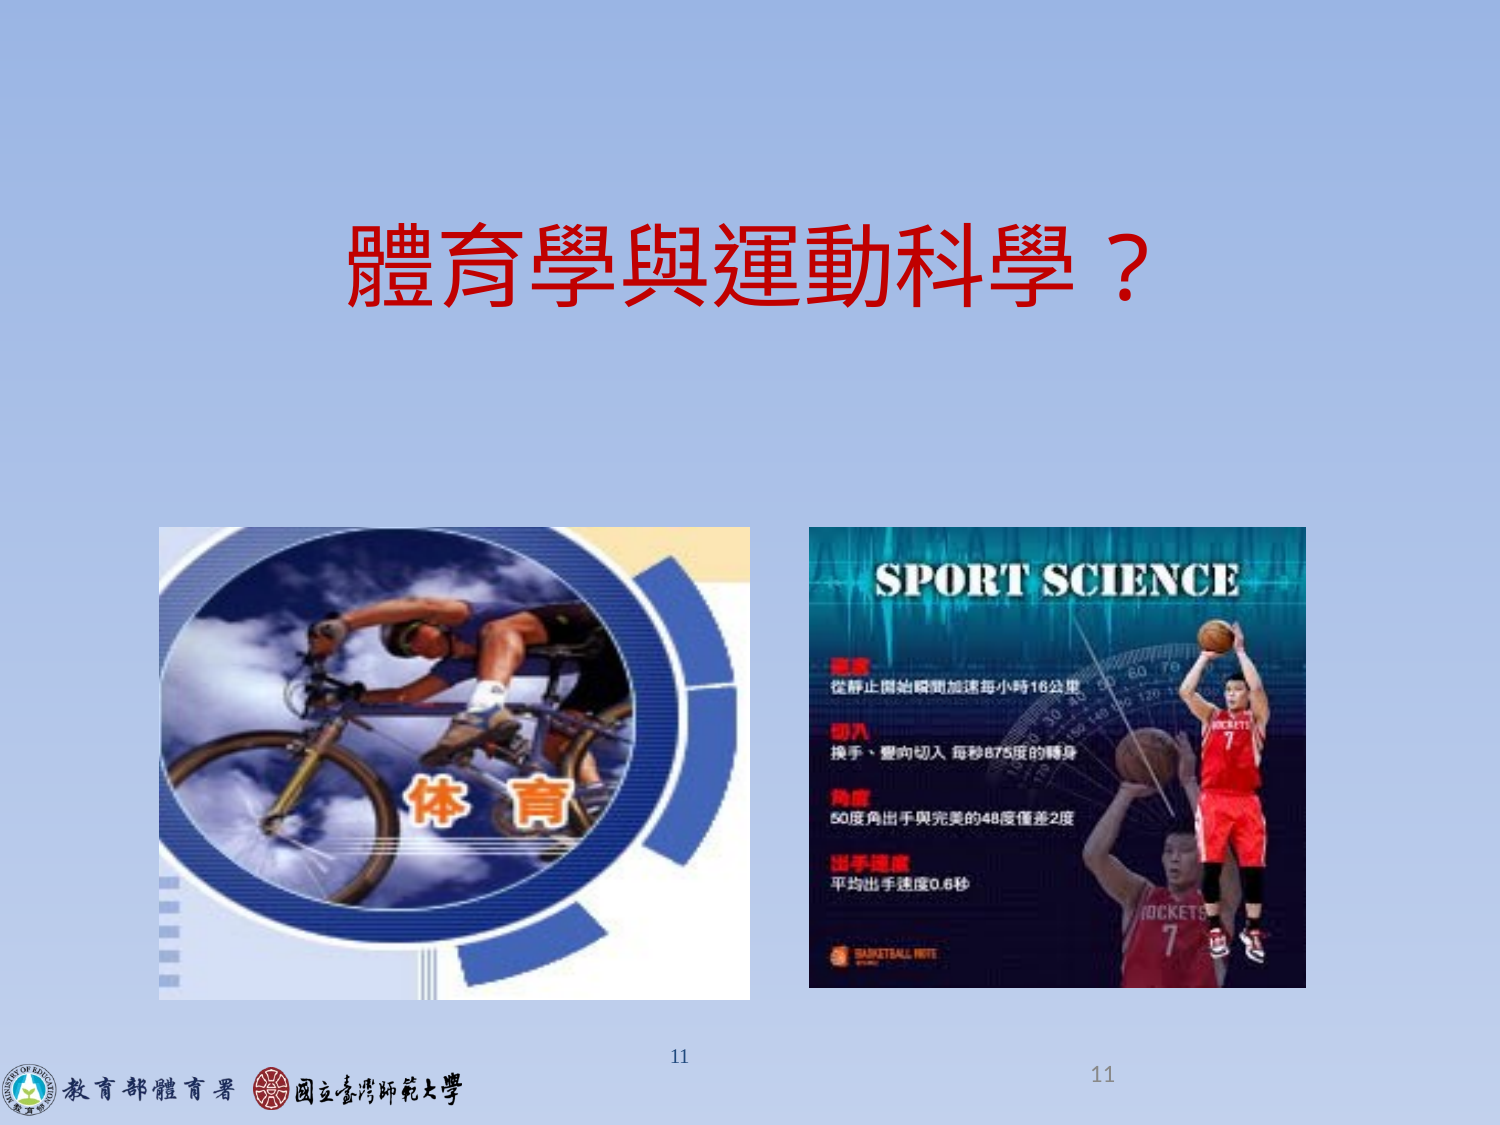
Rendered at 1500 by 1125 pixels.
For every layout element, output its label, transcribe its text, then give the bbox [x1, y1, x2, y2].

title 體育學與運動科學? [112, 184, 1388, 343]
picture [1274, 527, 1280, 539]
picture [1113, 622, 1121, 627]
text_box [654, 1025, 846, 1086]
picture [1210, 599, 1220, 605]
picture [1198, 527, 1205, 533]
text_box [1074, 1042, 1426, 1103]
picture [1276, 559, 1280, 575]
picture [910, 527, 916, 543]
picture [809, 527, 1306, 988]
picture [159, 527, 751, 1000]
picture [809, 553, 816, 583]
